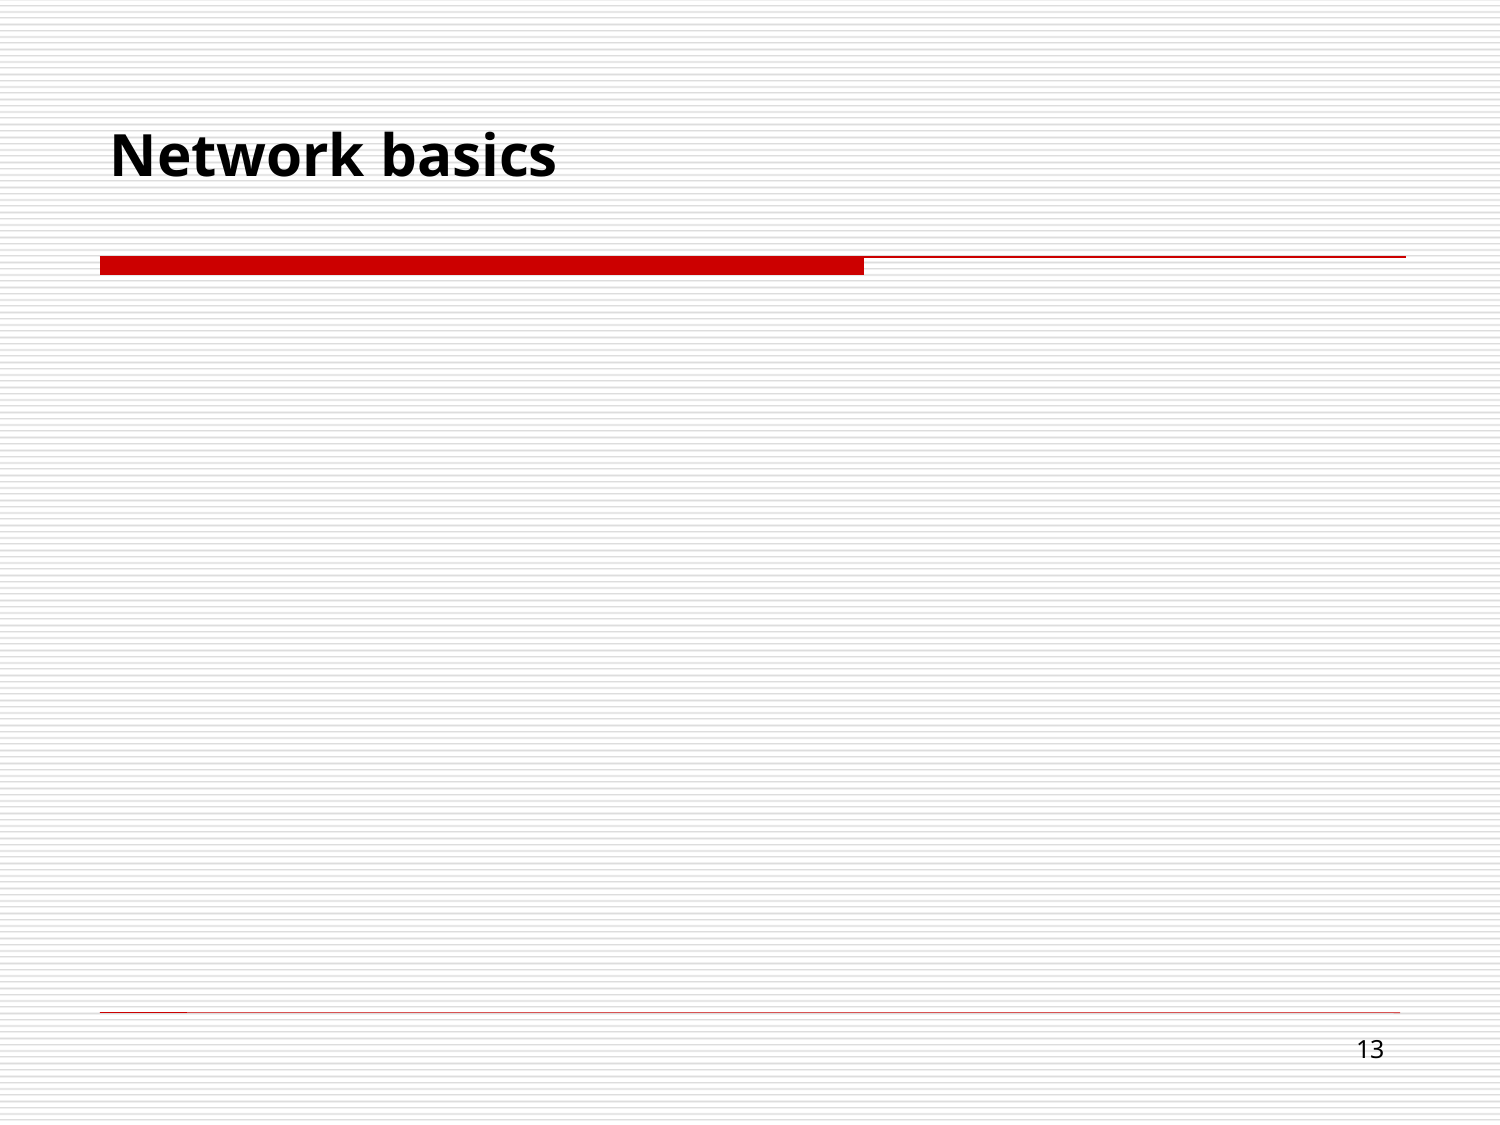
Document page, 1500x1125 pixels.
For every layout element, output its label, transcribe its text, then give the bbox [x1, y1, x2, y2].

title Network basics [95, 57, 1371, 201]
picture [0, 0, 1500, 1125]
